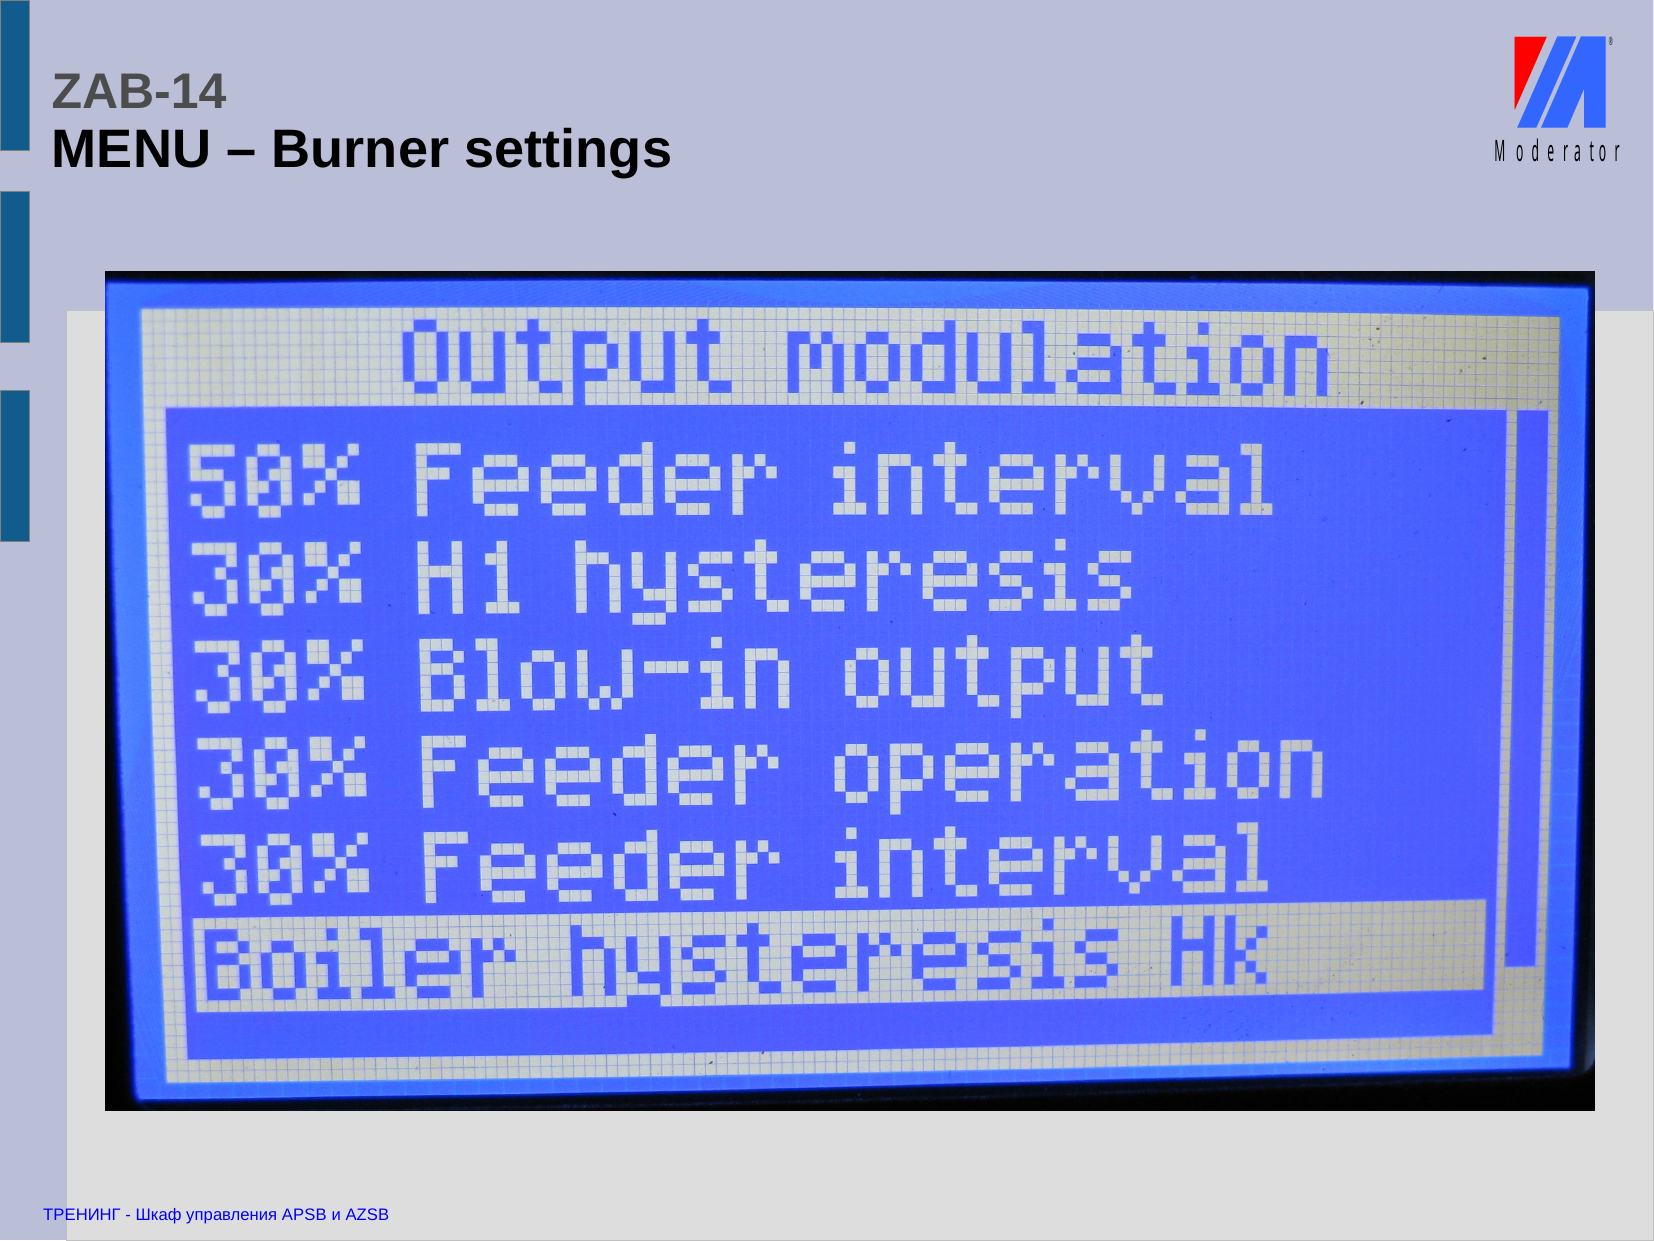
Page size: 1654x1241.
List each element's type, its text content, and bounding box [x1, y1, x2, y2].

text_box ТРЕНИНГ - Шкаф управления APSB и AZSB [23, 1197, 1134, 1232]
title ZAB-14 МЕNU – Burner settings [51, 47, 1540, 196]
picture [105, 271, 1595, 1111]
picture [1492, 33, 1635, 167]
